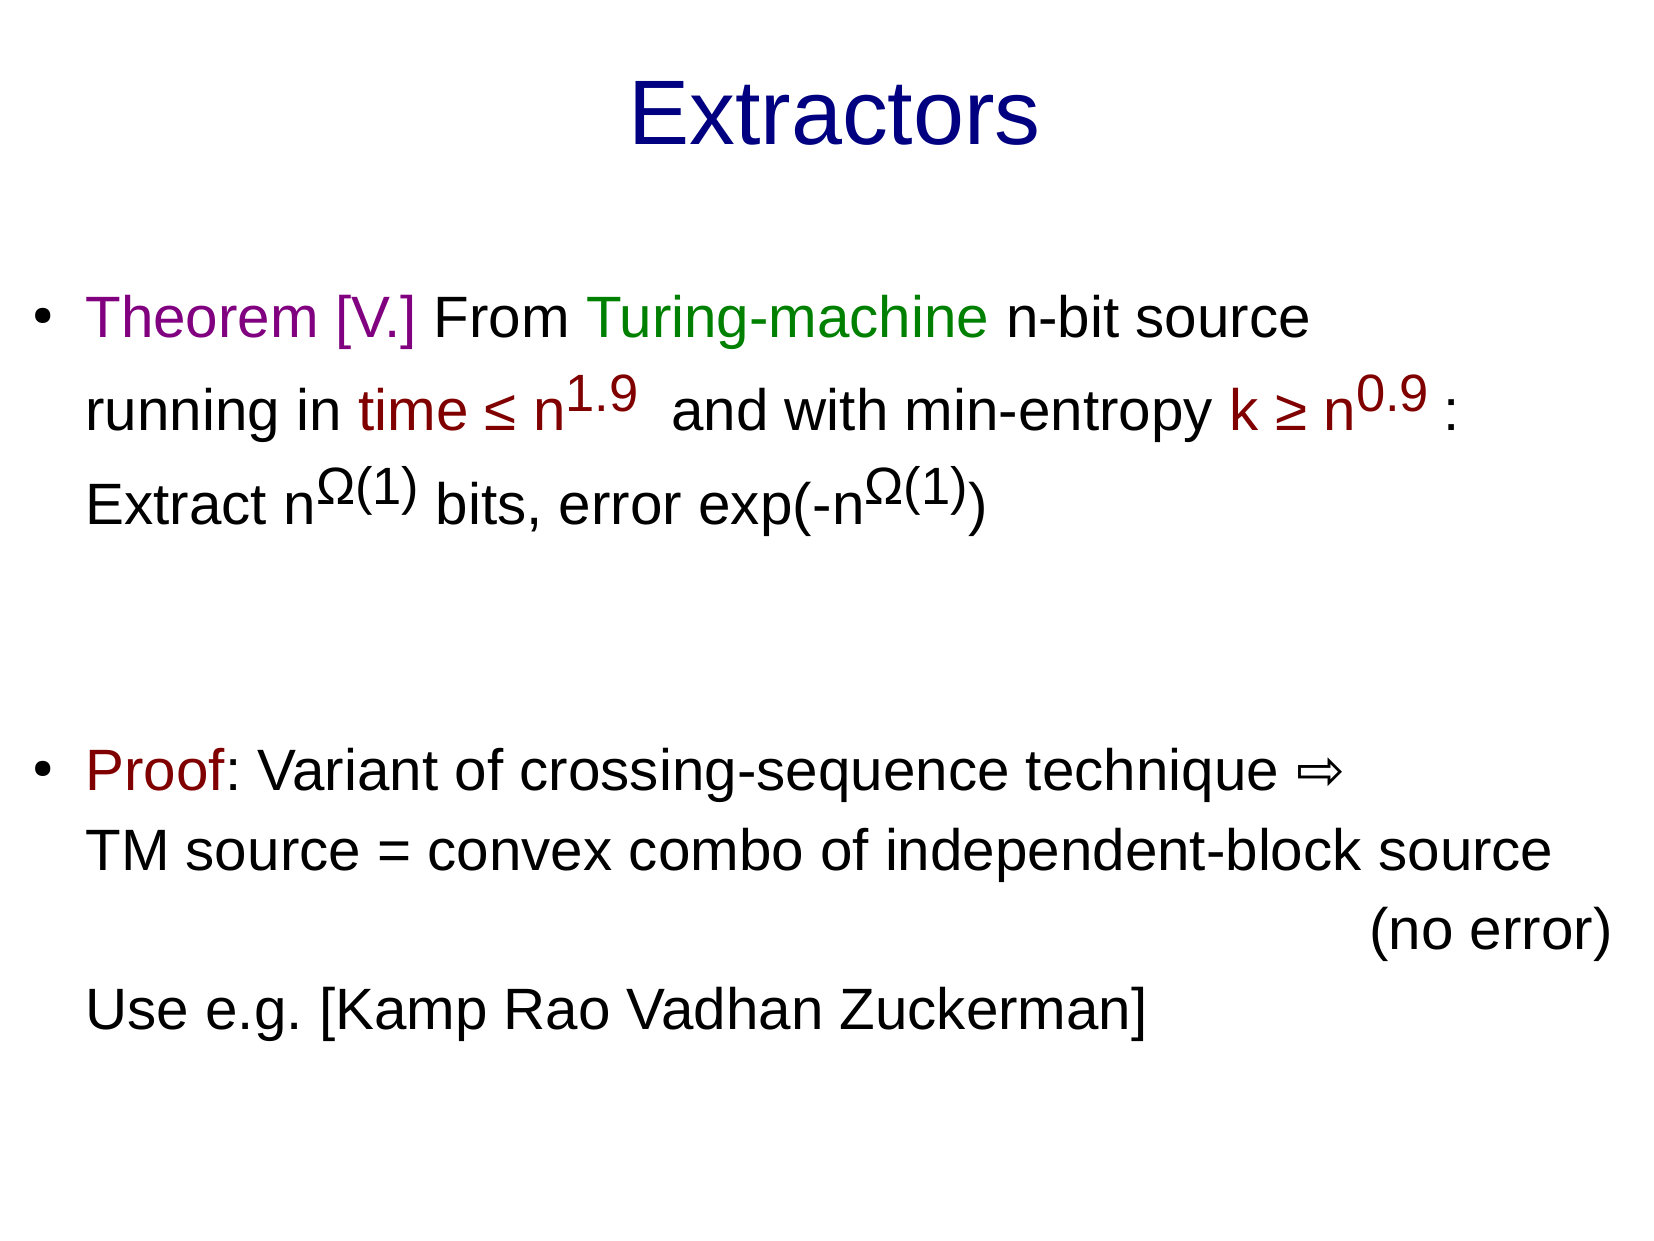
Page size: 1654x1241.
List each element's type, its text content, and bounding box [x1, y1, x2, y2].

list Theorem [V.] From Turing-machine n-bit source running in time ≤ n1.9 and with min-entropy k ≥ n0.9 : Extract nΩ(1) bits, error exp(-nΩ(1)) Proof: Variant of crossing-sequence technique ⇨ TM source = convex combo of independent-block source (no error) Use e.g. [Kamp Rao Vadhan Zuckerman] [0, 187, 1654, 1238]
title Extractors [131, 37, 1538, 188]
